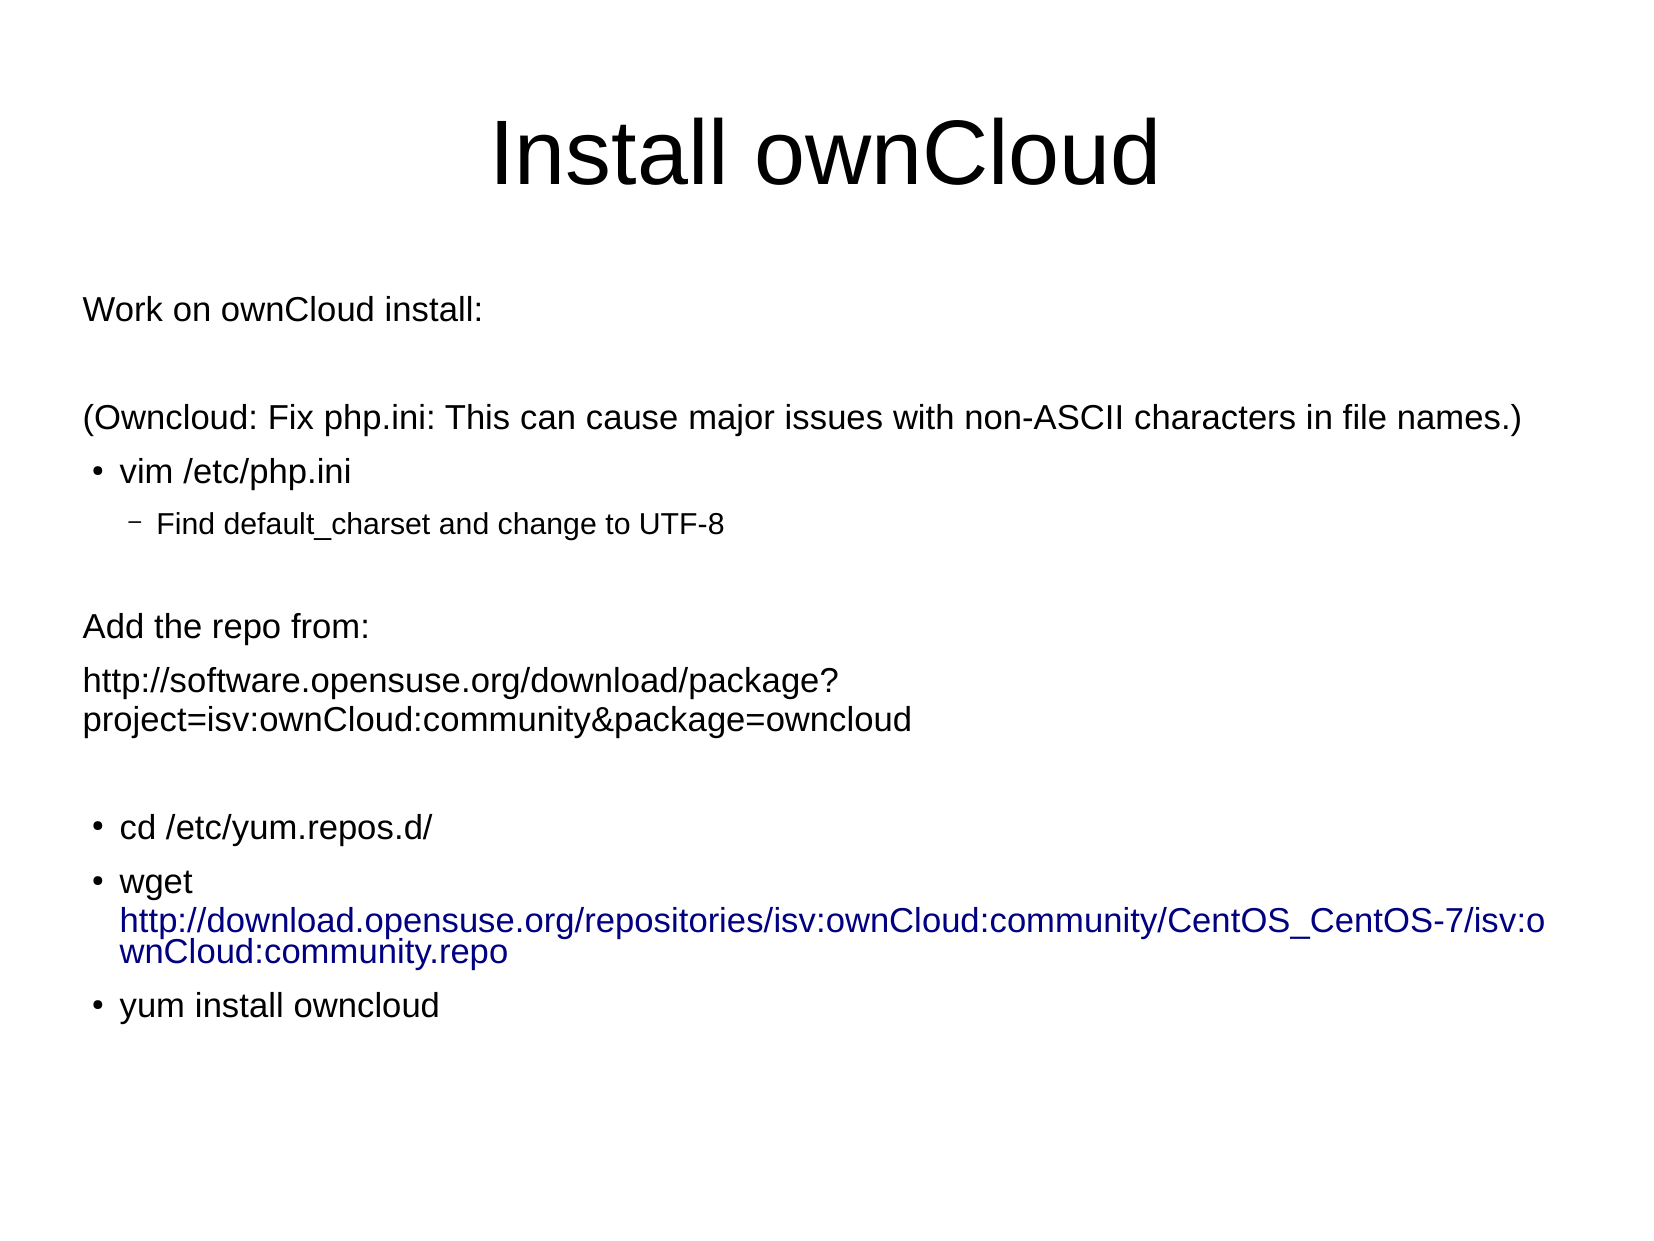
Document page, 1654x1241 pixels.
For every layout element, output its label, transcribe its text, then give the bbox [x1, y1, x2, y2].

title Install ownCloud [82, 49, 1571, 257]
list Work on ownCloud install: (Owncloud: Fix php.ini: This can cause major issues with non-ASCII characters in file names.) vim /etc/php.ini Find default_charset and change to UTF-8 Add the repo from: http://software.opensuse.org/download/package?project=isv:ownCloud:community&package=owncloud cd /etc/yum.repos.d/ wget http://download.opensuse.org/repositories/isv:ownCloud:community/CentOS_CentOS-7/isv:ownCloud:community.repo yum install owncloud [82, 290, 1571, 1010]
